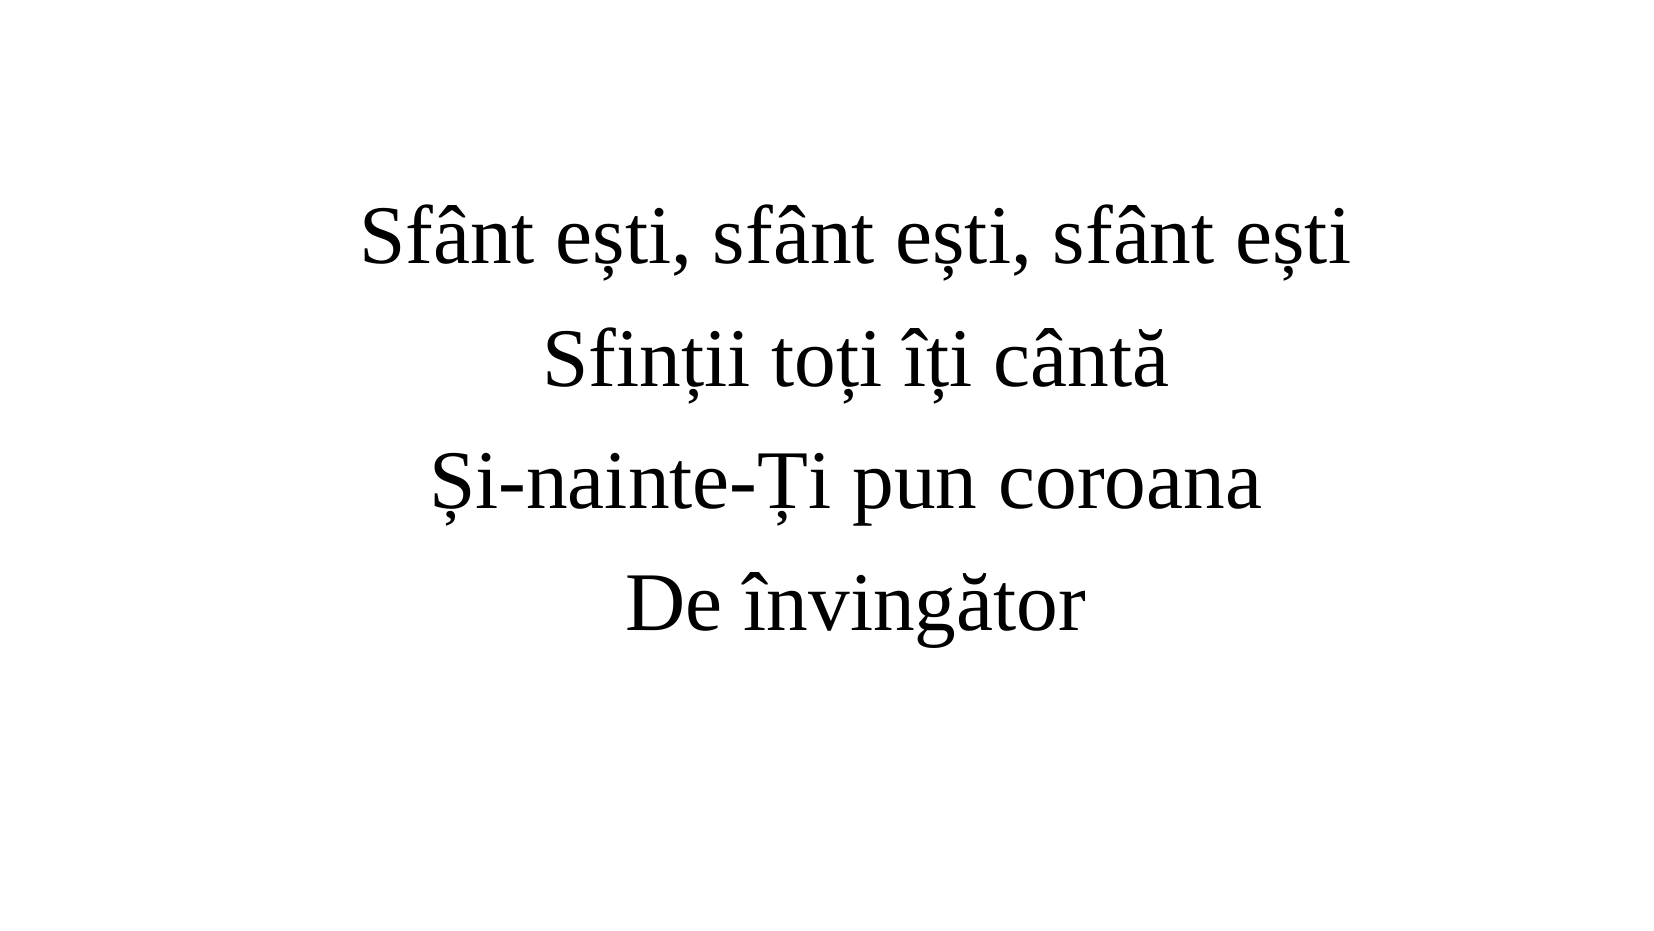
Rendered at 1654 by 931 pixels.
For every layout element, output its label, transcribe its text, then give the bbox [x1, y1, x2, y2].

subtitle Sfânt ești, sfânt ești, sfânt ești Sfinții toți îți cântă Și-nainte-Ți pun coroana De învingător [165, 180, 1548, 769]
